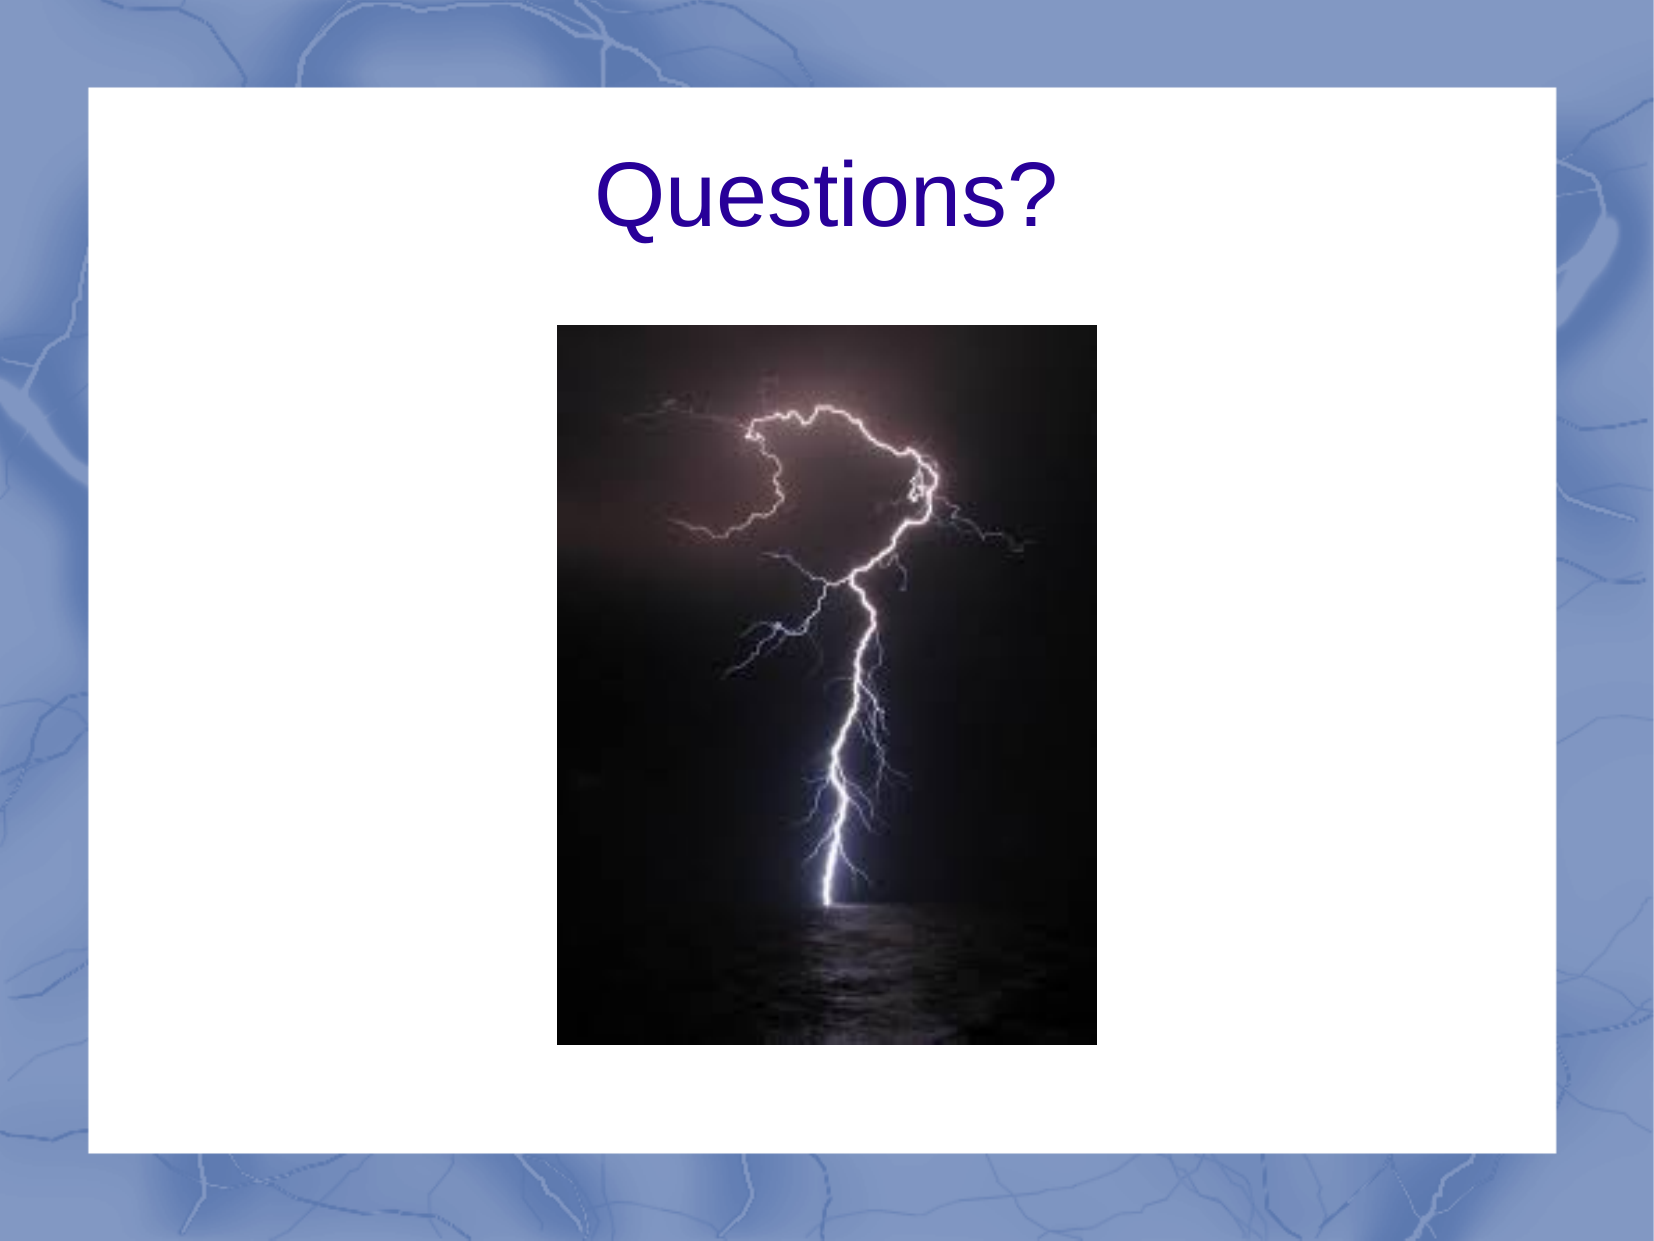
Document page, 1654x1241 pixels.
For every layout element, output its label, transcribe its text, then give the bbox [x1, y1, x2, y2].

title Questions? [118, 90, 1536, 298]
picture [0, 0, 1654, 1241]
